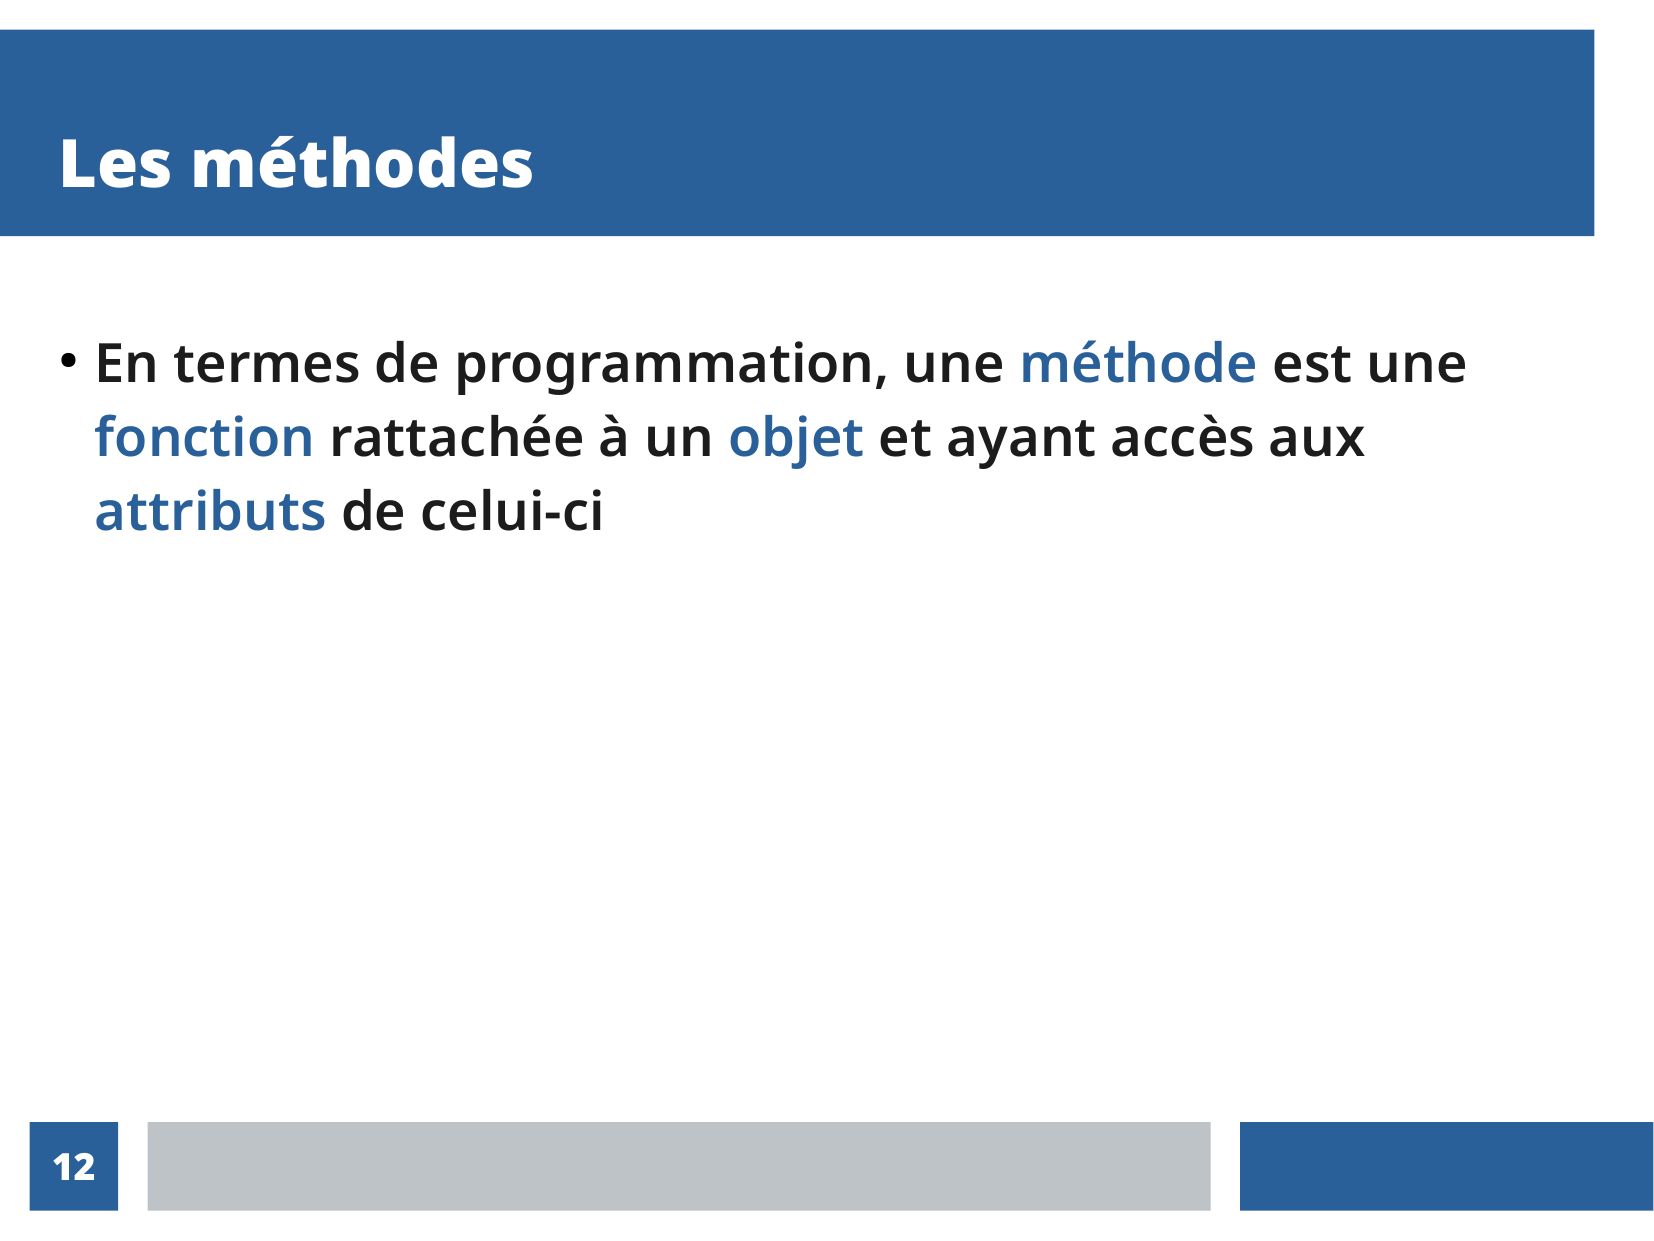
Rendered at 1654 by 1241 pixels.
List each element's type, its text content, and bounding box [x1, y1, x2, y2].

list En termes de programmation, une méthode est une fonction rattachée à un objet et ayant accès aux attributs de celui-ci [59, 324, 1565, 1093]
title Les méthodes [59, 59, 1595, 207]
